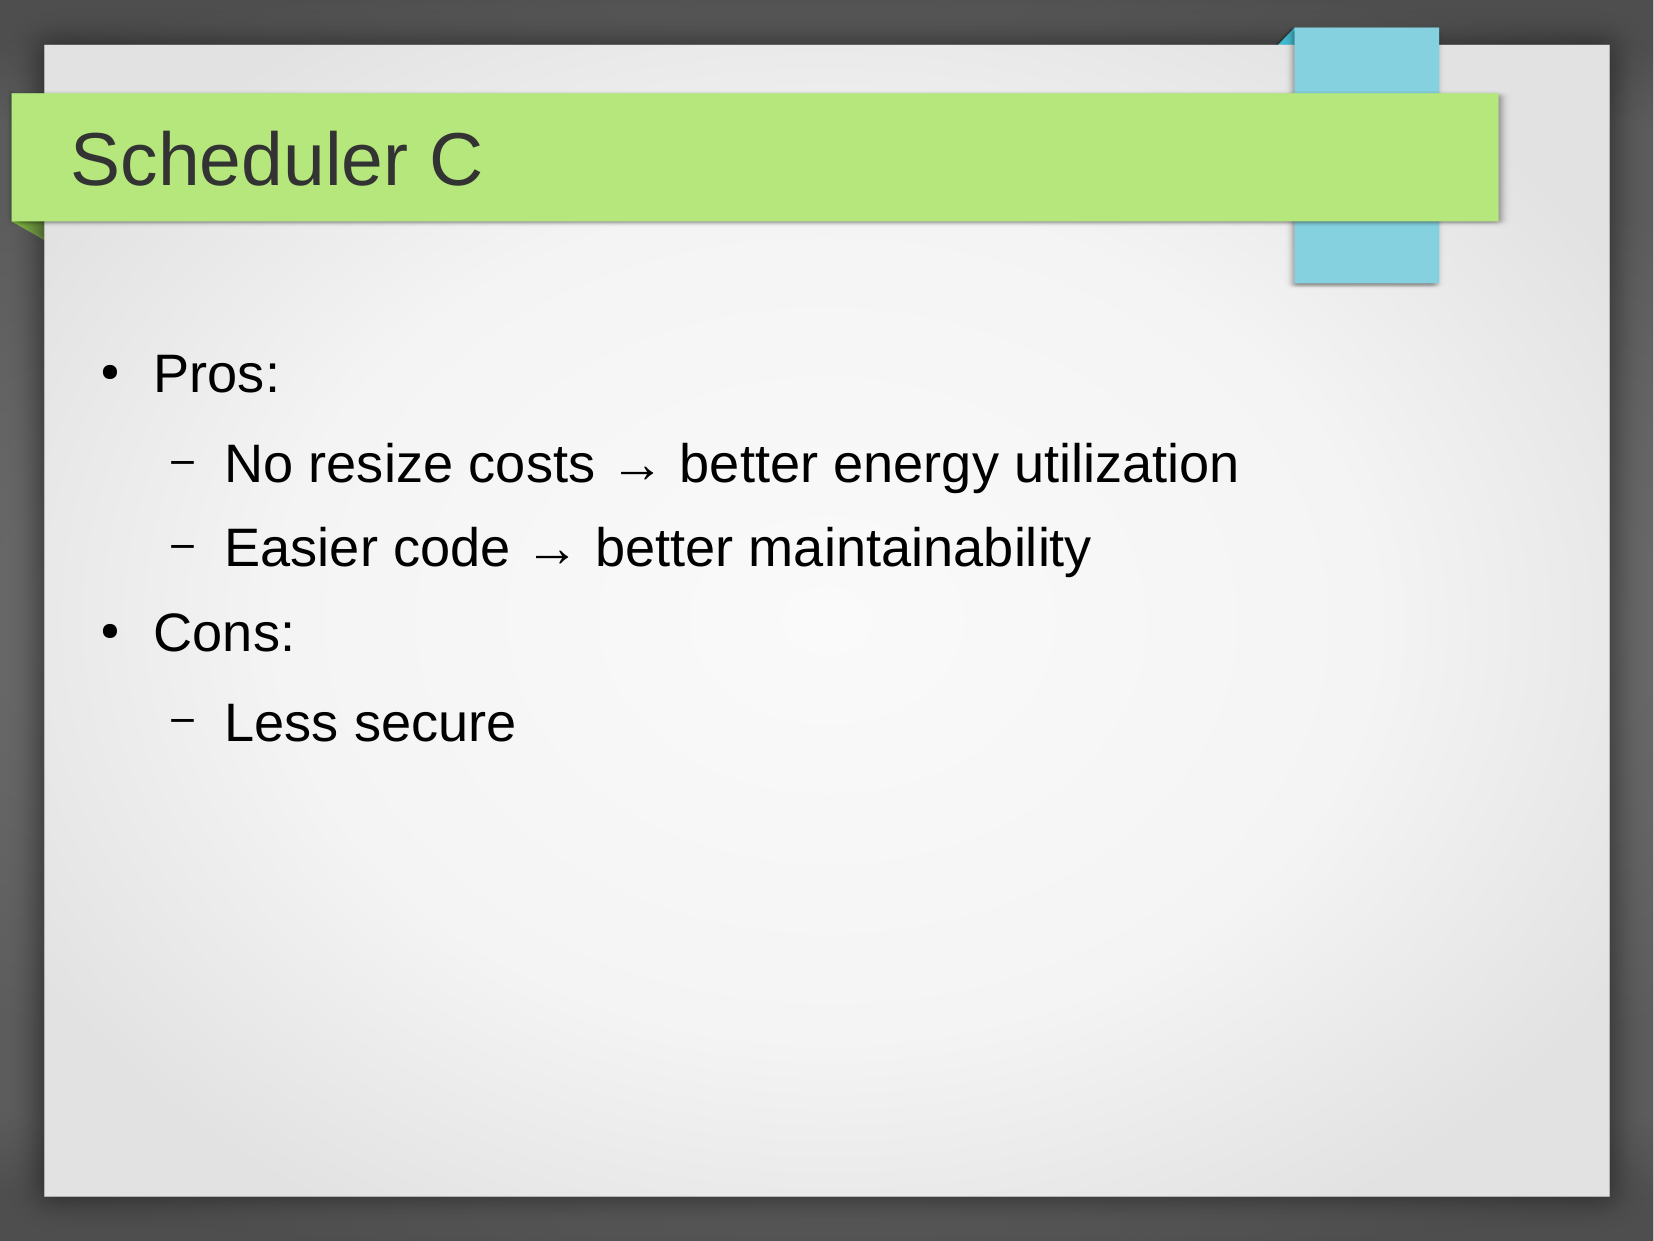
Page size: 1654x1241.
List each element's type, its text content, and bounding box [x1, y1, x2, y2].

title Scheduler C [70, 106, 1229, 213]
picture [0, 0, 1654, 1241]
list Pros: No resize costs → better energy utilization Easier code → better maintainability Cons: Less secure [82, 343, 1538, 1063]
